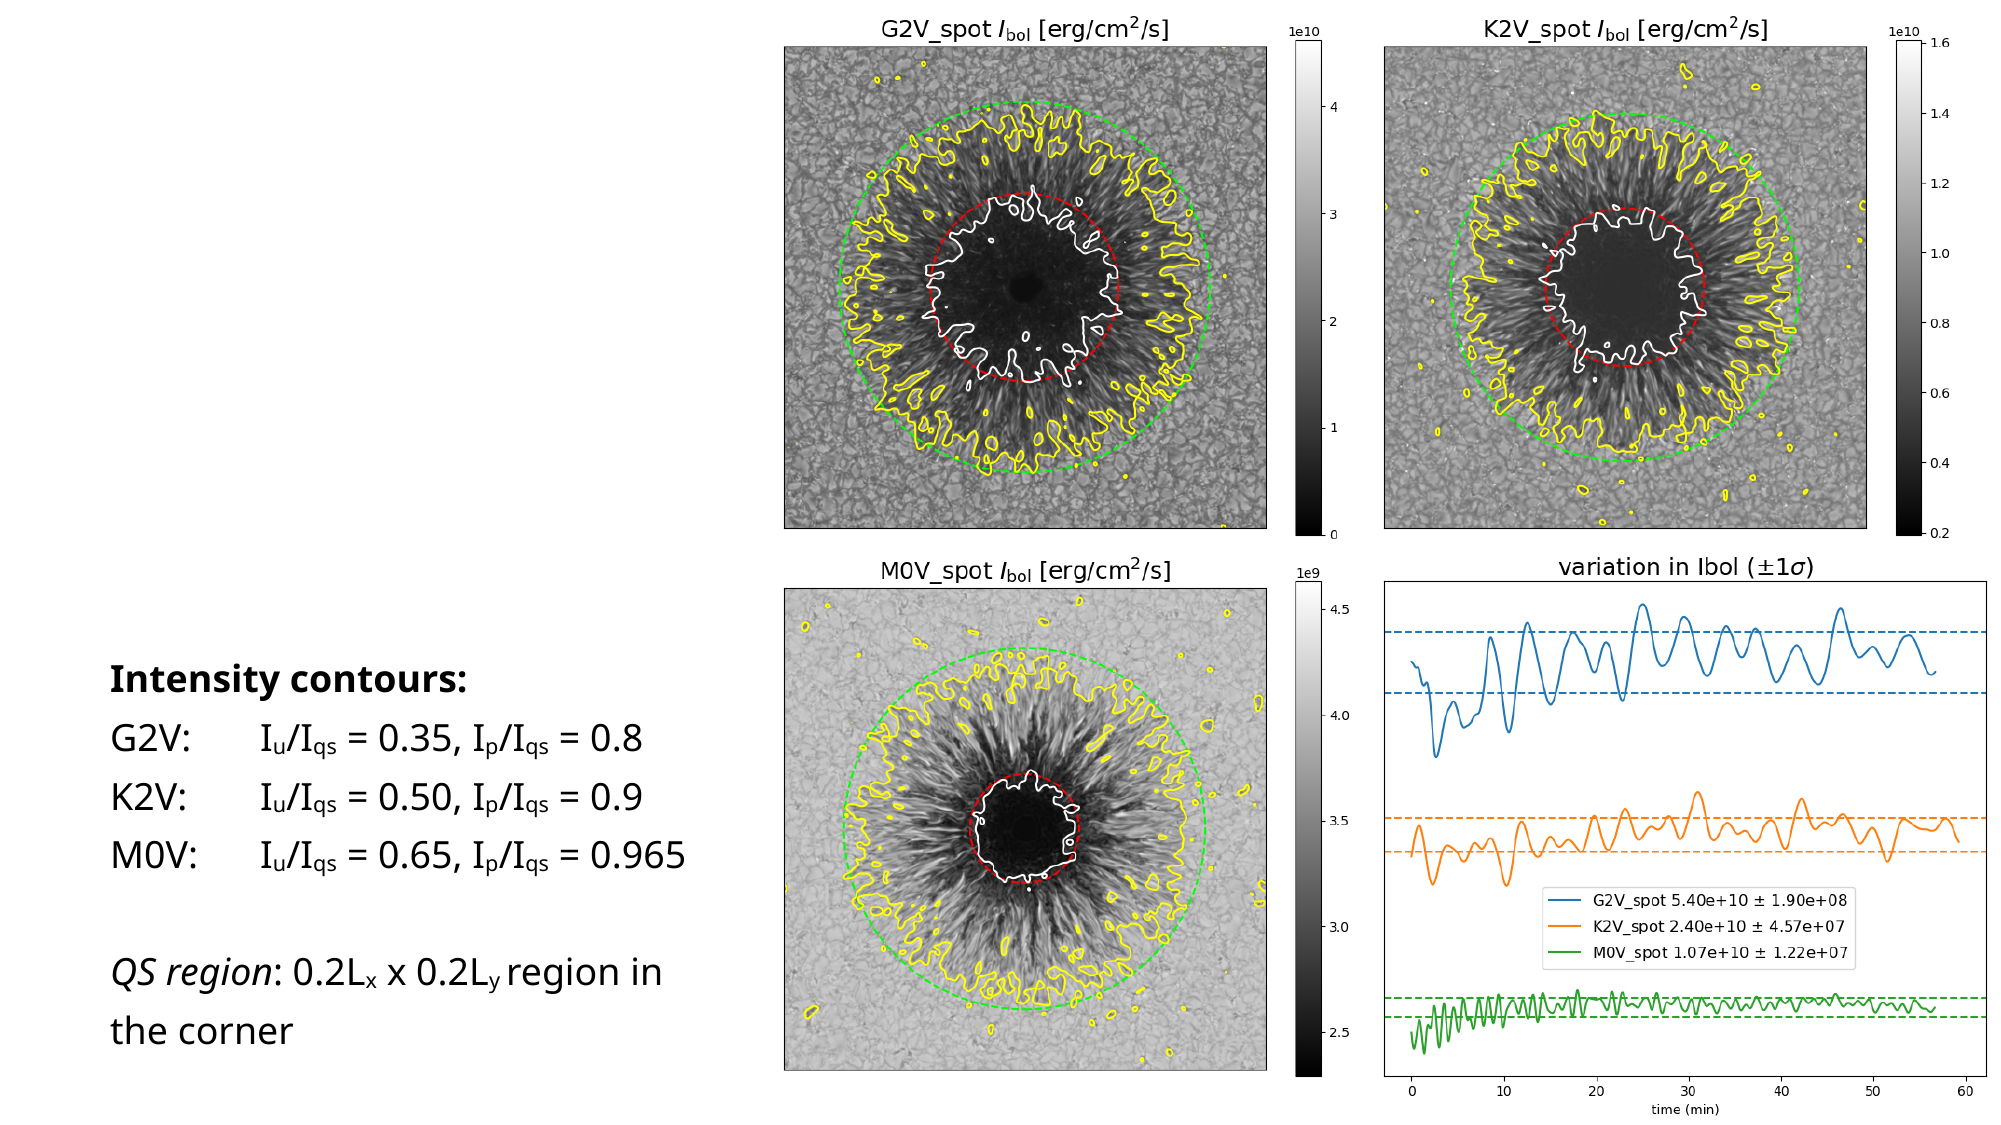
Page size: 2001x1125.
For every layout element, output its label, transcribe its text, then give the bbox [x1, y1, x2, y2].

text_box Intensity contours: G2V: Iu/Iqs = 0.35, Ip/Iqs = 0.8 K2V: Iu/Iqs = 0.50, Ip/Iqs = 0.9 M0V: Iu/Iqs = 0.65, Ip/Iqs = 0.965 QS region: 0.2Lx x 0.2Ly region in the corner [95, 637, 717, 1014]
picture [774, 6, 1995, 1125]
